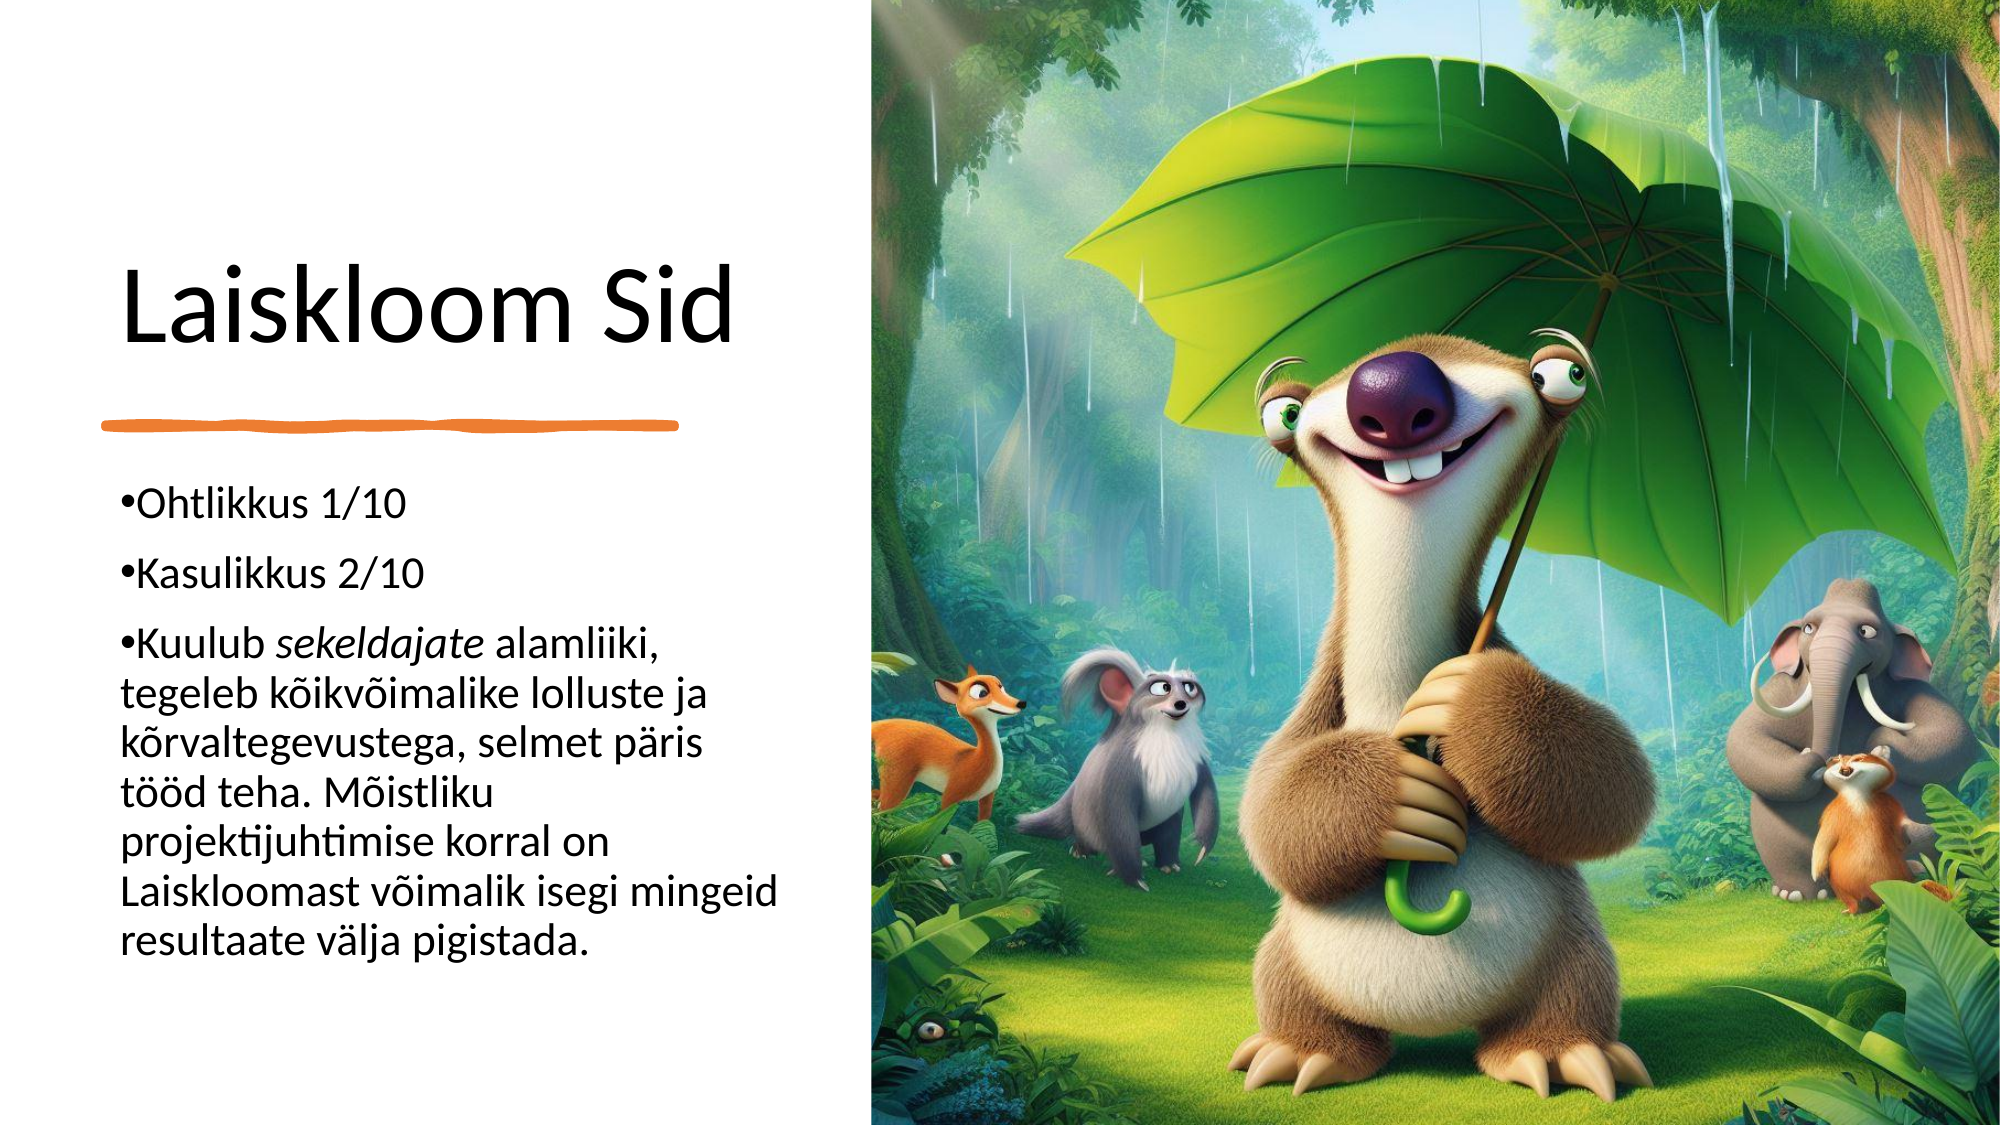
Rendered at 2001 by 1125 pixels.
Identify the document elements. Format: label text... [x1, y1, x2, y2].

picture [871, 0, 2000, 1125]
list Ohtlikkus 1/10 Kasulikkus 2/10 Kuulub sekeldajate alamliiki, tegeleb kõikvõimalike lolluste ja kõrvaltegevustega, selmet päris tööd teha. Mõistliku projektijuhtimise korral on Laiskloomast võimalik isegi mingeid resultaate välja pigistada. [105, 471, 802, 1016]
text_box [0, 0, 871, 1125]
title Laiskloom Sid [105, 53, 822, 375]
